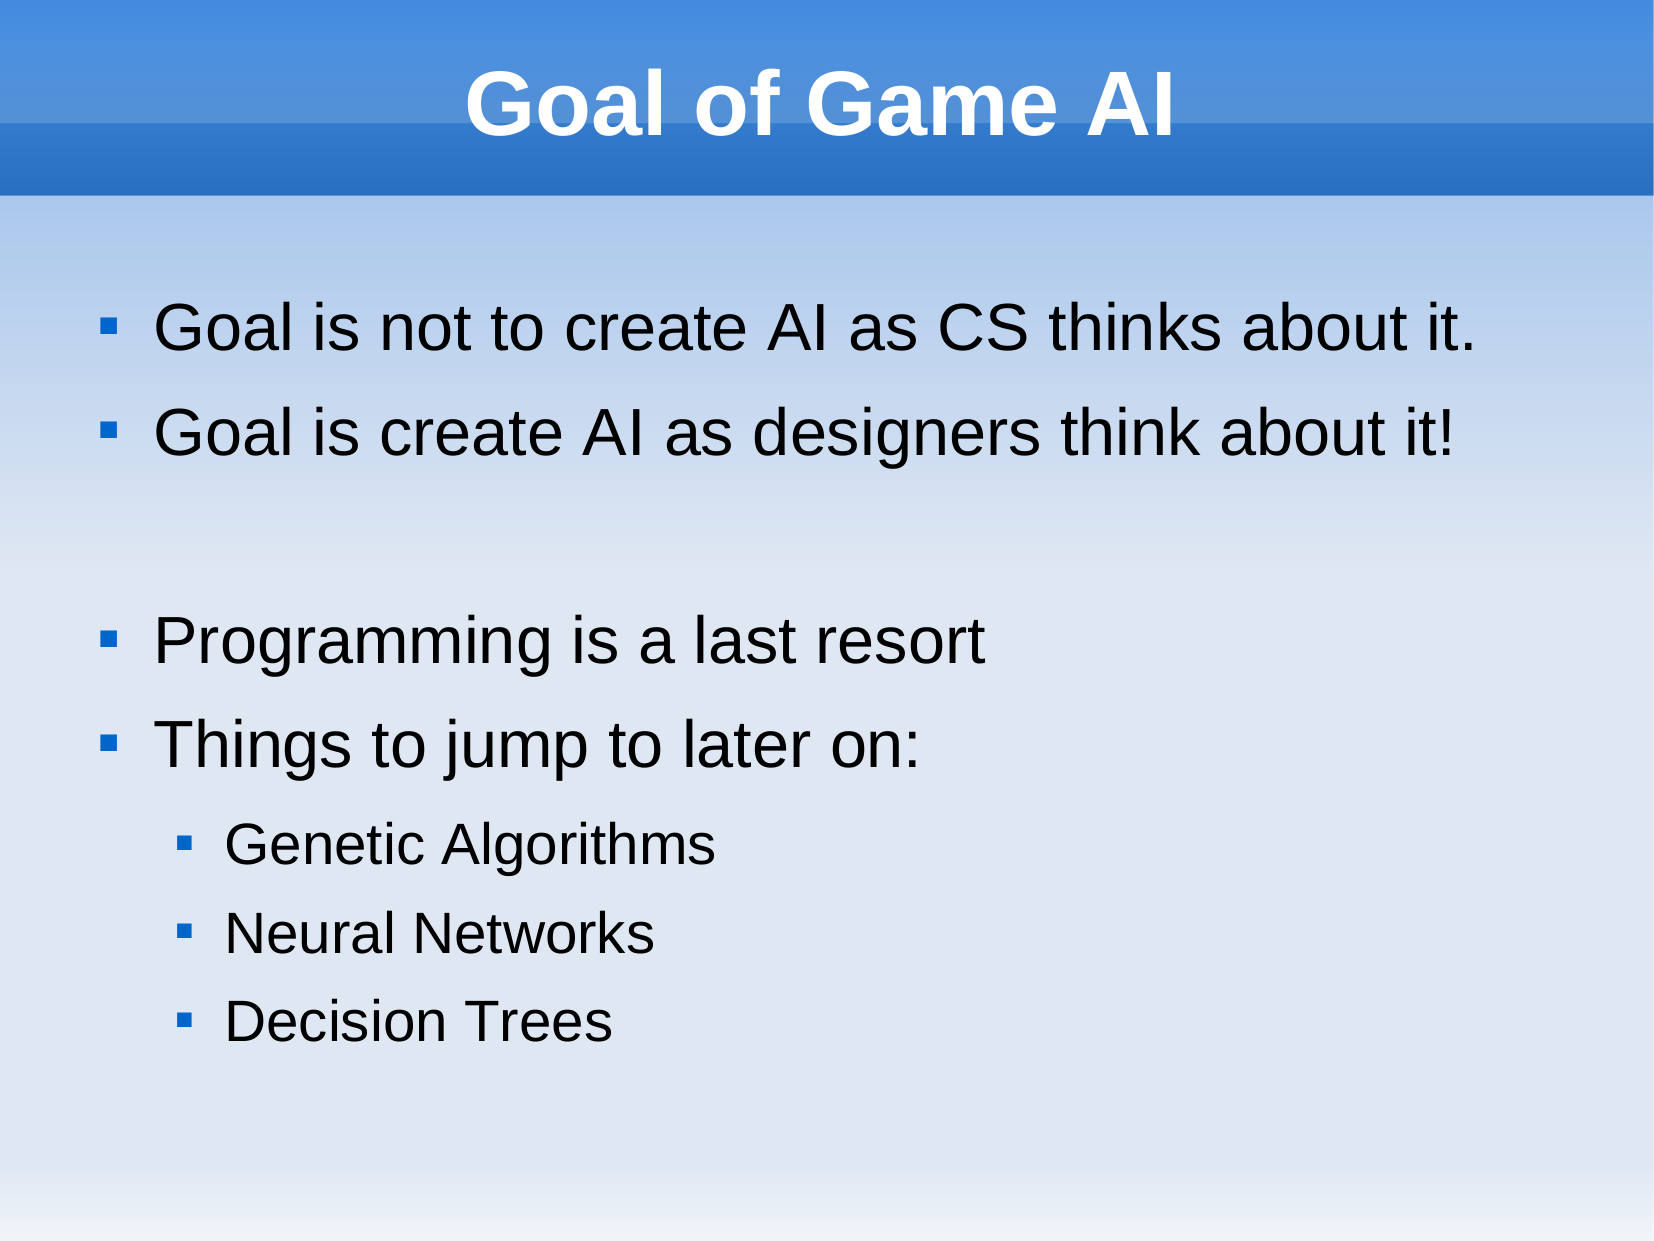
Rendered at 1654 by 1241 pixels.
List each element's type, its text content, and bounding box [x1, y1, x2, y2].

picture [0, 0, 1654, 1241]
title Goal of Game AI [76, 0, 1565, 208]
list Goal is not to create AI as CS thinks about it. Goal is create AI as designers think about it! Programming is a last resort Things to jump to later on: Genetic Algorithms Neural Networks Decision Trees [82, 290, 1571, 1109]
